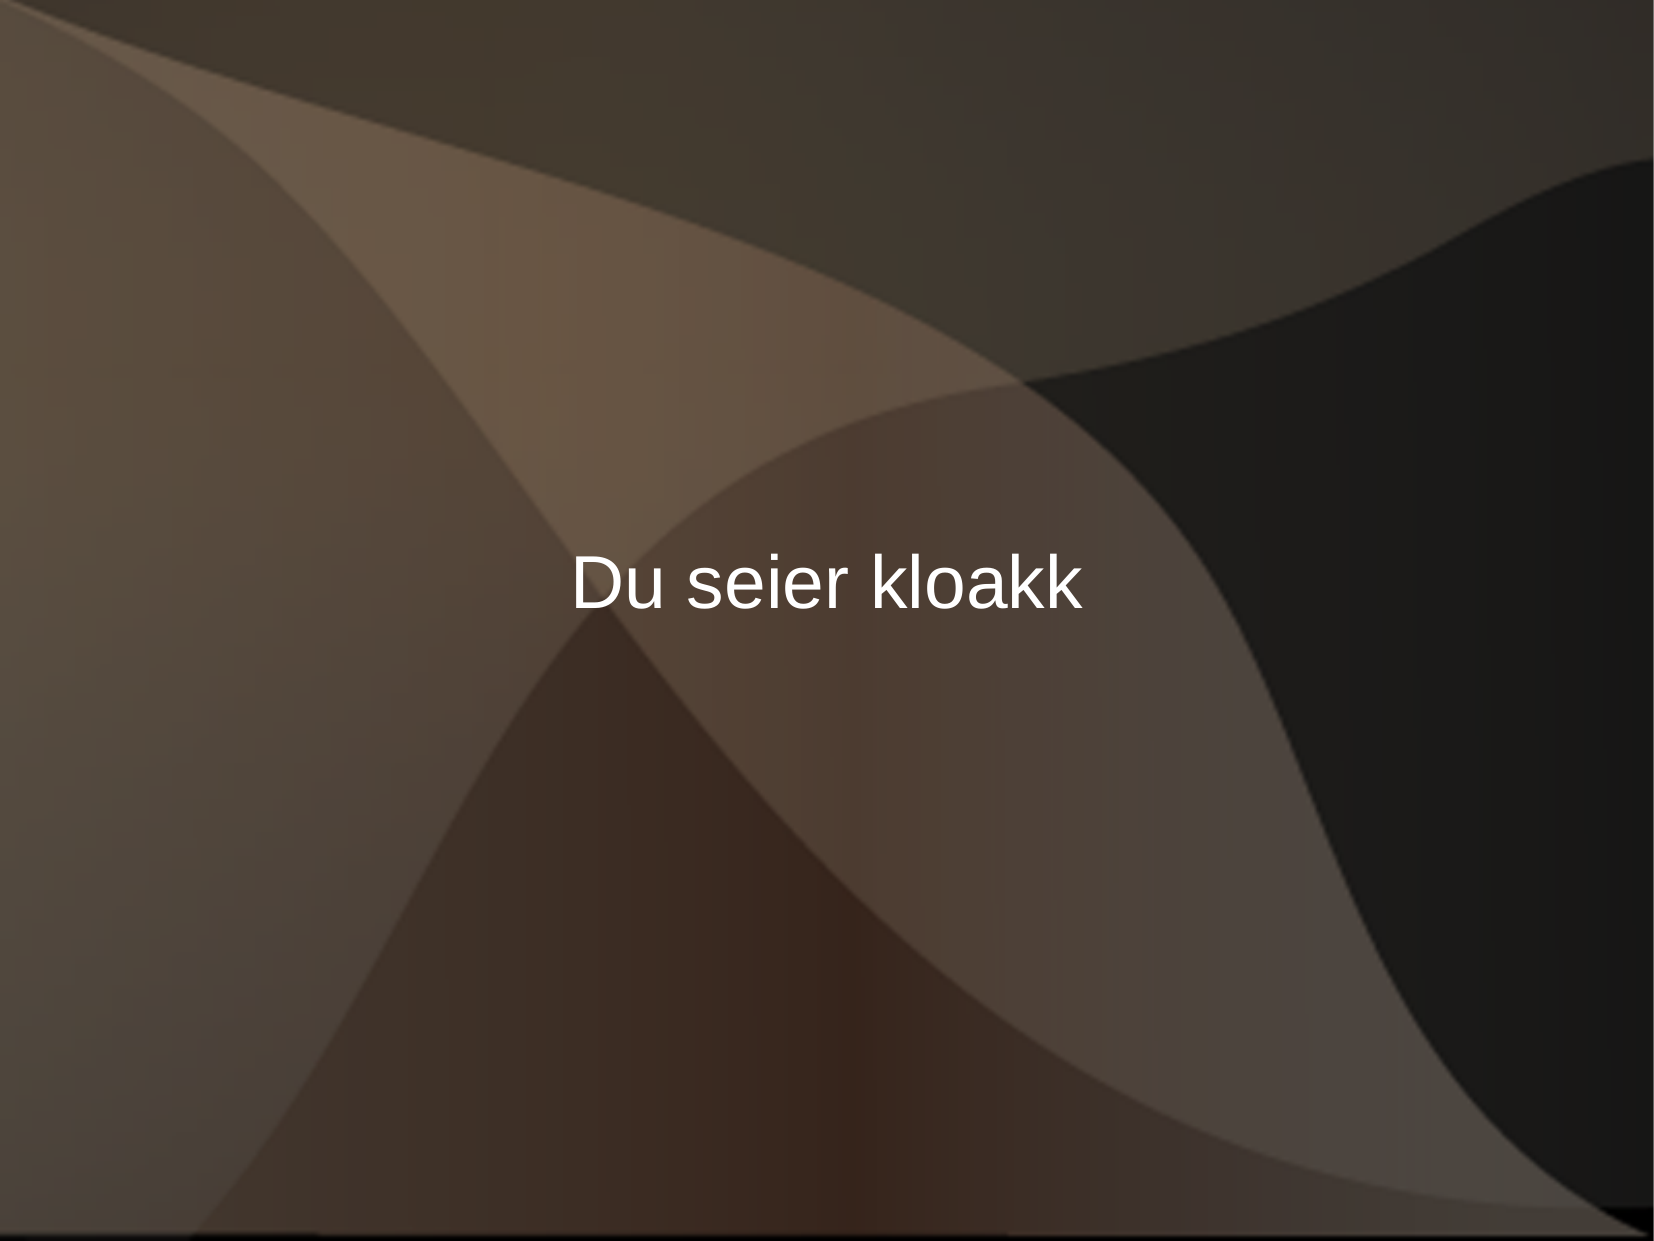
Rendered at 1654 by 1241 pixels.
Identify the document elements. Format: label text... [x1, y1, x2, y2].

subtitle Du seier kloakk [82, 49, 1571, 1109]
